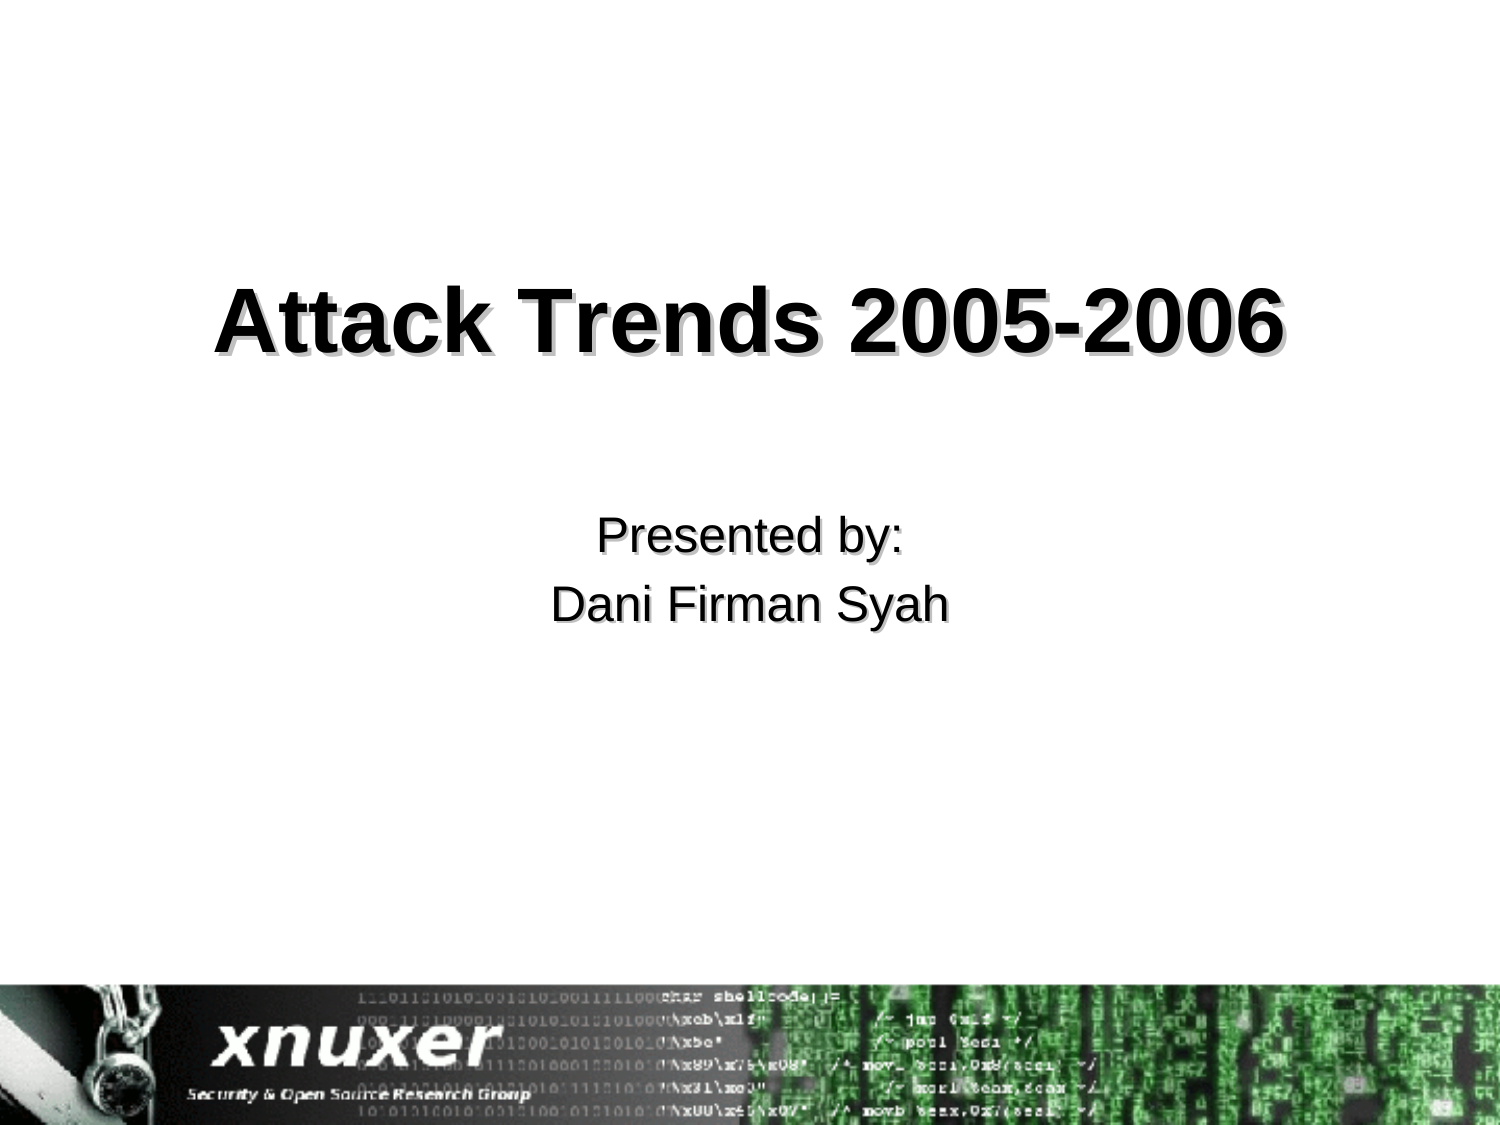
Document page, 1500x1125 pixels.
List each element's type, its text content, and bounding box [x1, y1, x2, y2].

picture [0, 0, 1500, 1125]
subtitle Presented by: Dani Firman Syah [225, 500, 1276, 788]
title Attack Trends 2005-2006 [112, 237, 1388, 404]
